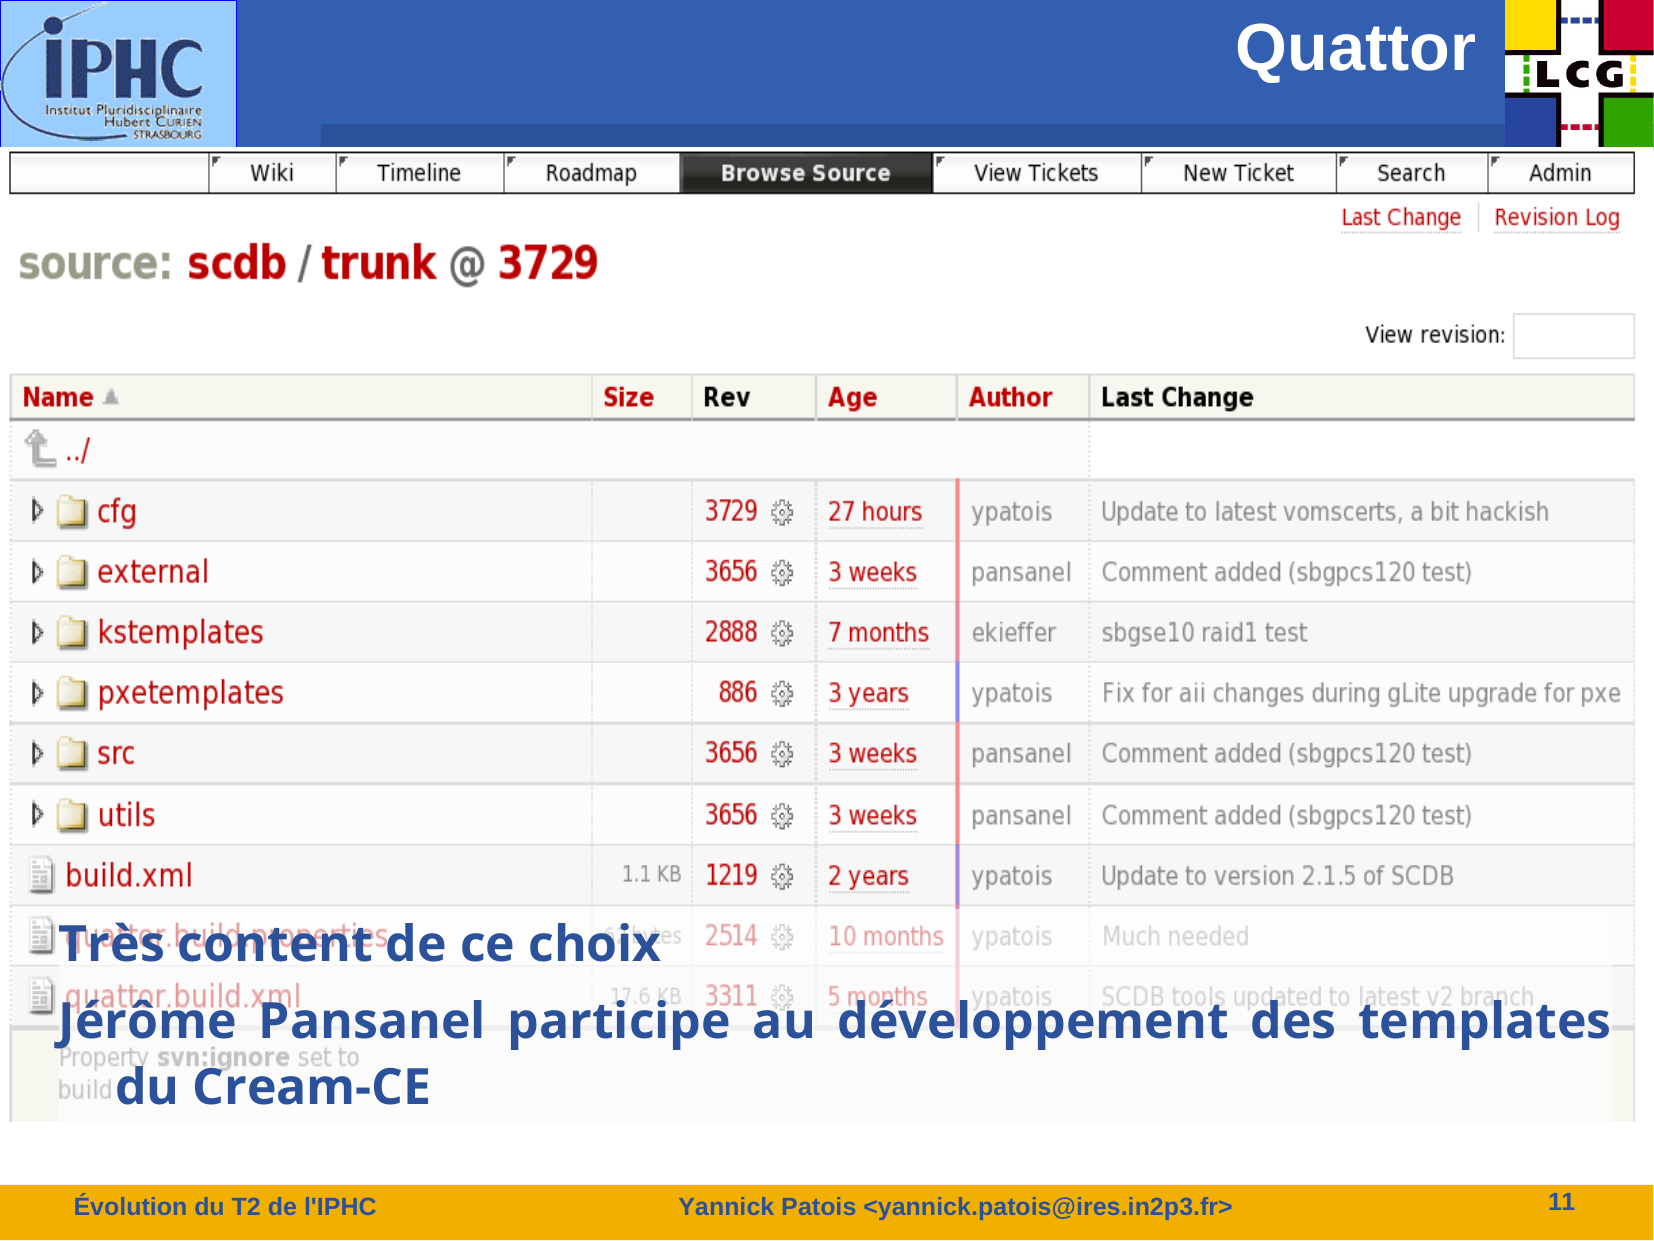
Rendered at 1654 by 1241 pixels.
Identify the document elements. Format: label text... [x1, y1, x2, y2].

picture [0, 0, 204, 141]
picture [0, 147, 1654, 1123]
title Quattor [236, 0, 1477, 98]
list Très content de ce choix Jérôme Pansanel participe au développement des templates du Cream-CE [59, 908, 1613, 1152]
